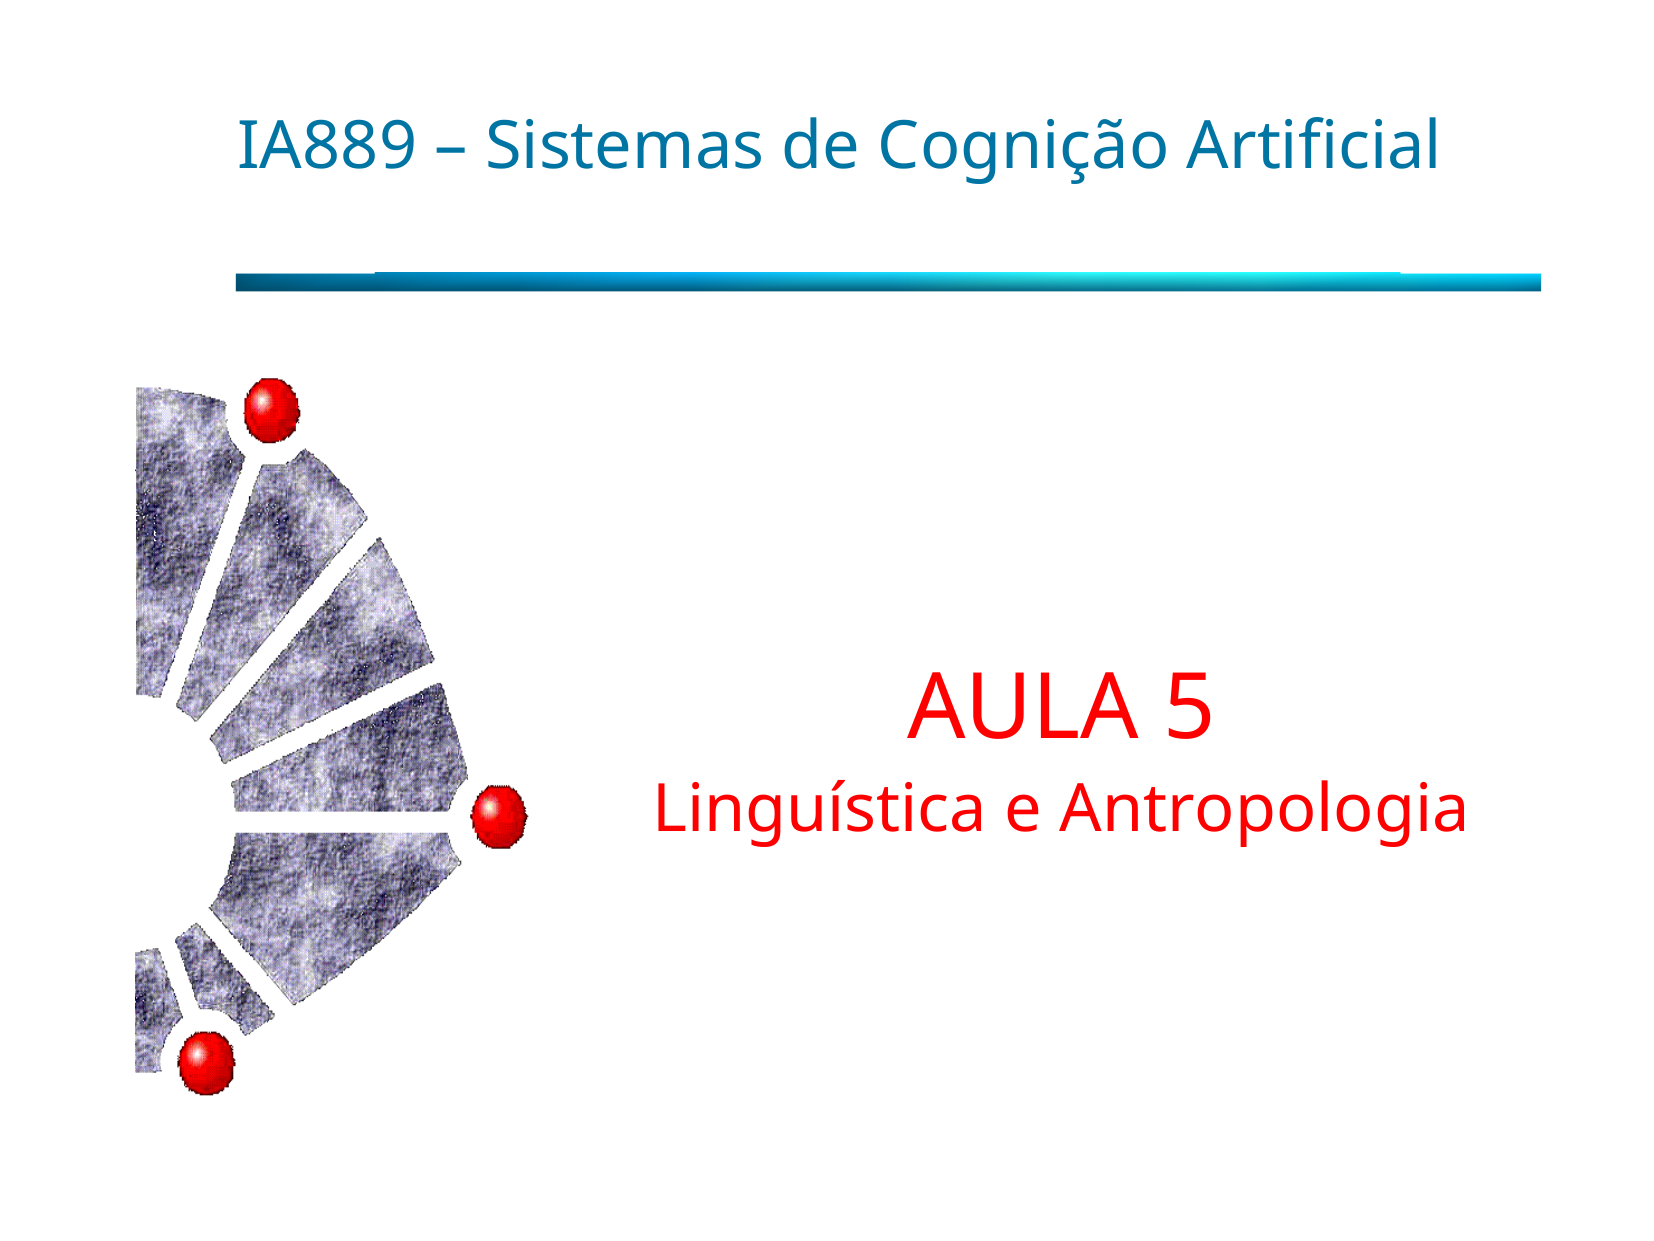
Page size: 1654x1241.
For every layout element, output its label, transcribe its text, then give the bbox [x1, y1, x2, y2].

picture [125, 272, 1654, 295]
subtitle AULA 5 Linguística e Antropologia [553, 309, 1534, 1182]
chart [135, 324, 562, 1112]
title IA889 – Sistemas de Cognição Artificial [61, 35, 1620, 250]
